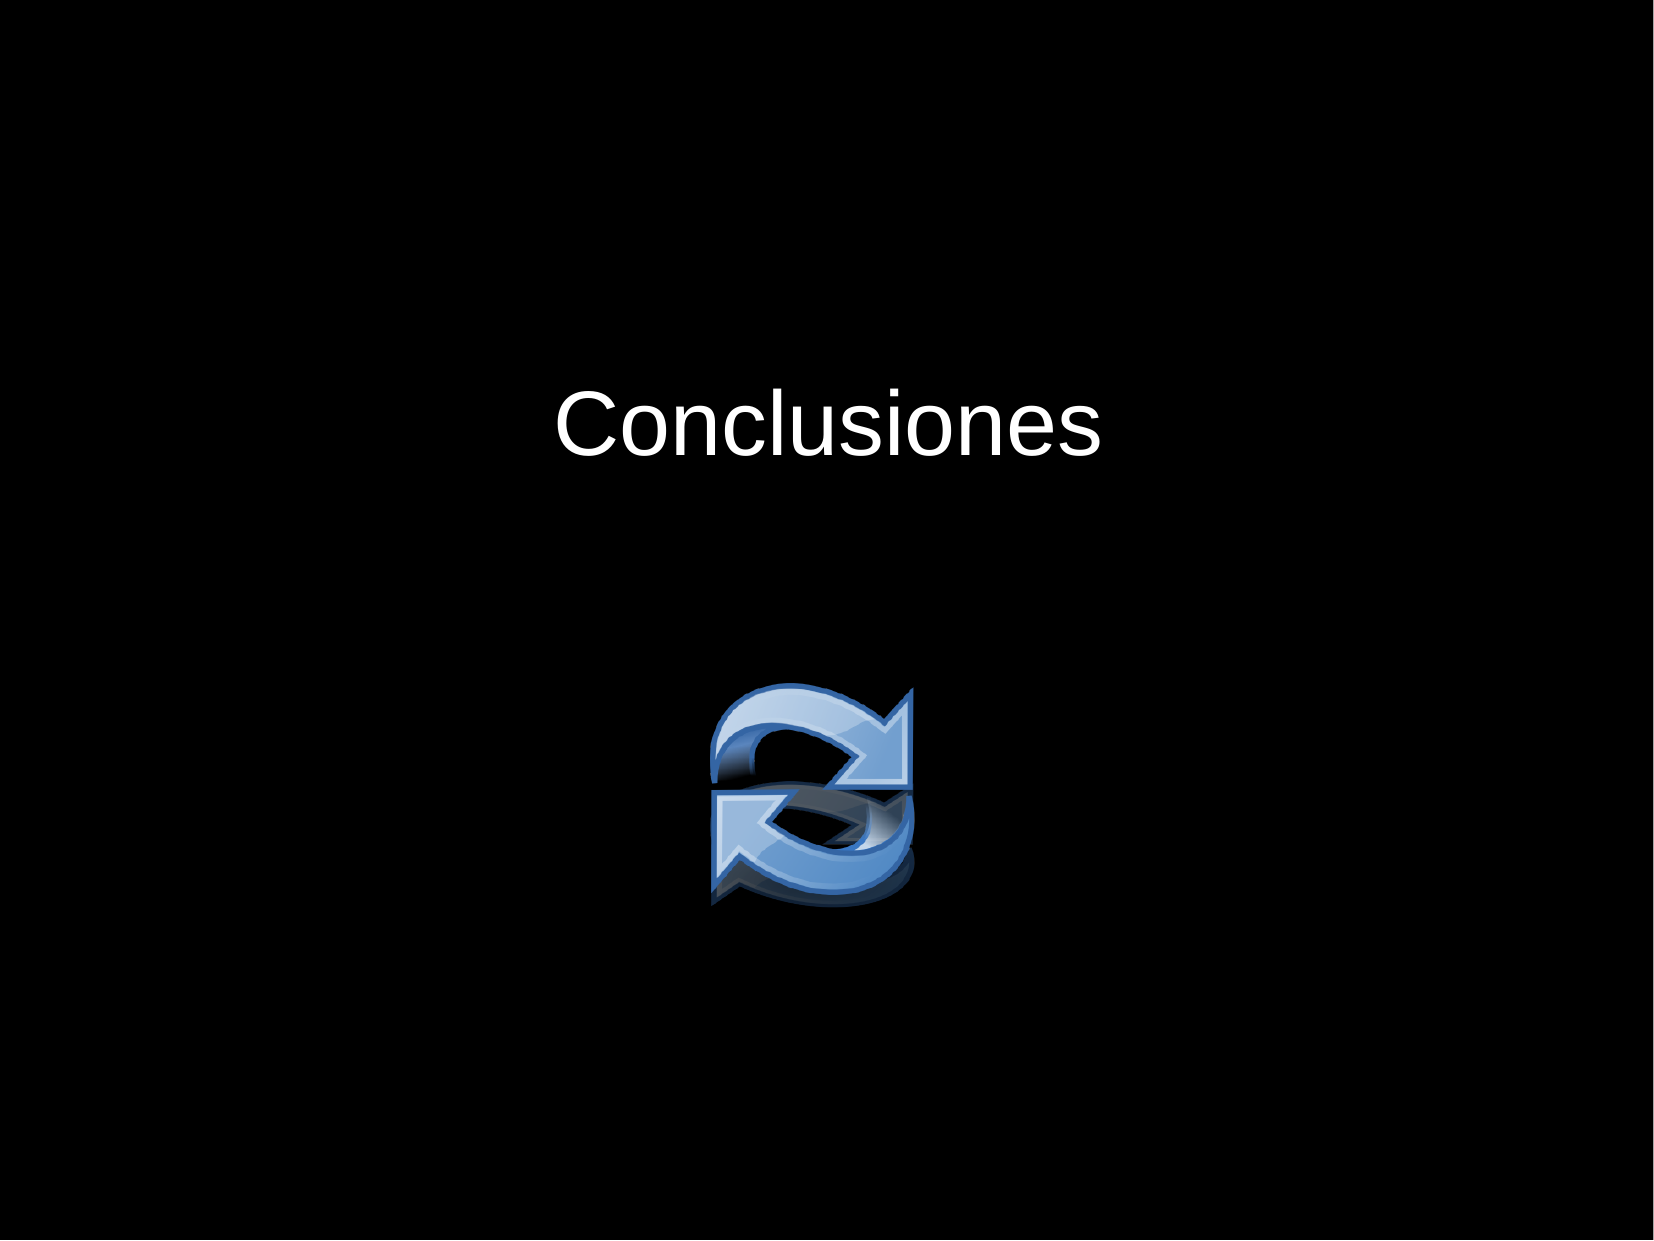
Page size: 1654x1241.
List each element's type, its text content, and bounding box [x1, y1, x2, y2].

picture [683, 683, 937, 926]
title Conclusiones [84, 320, 1573, 528]
